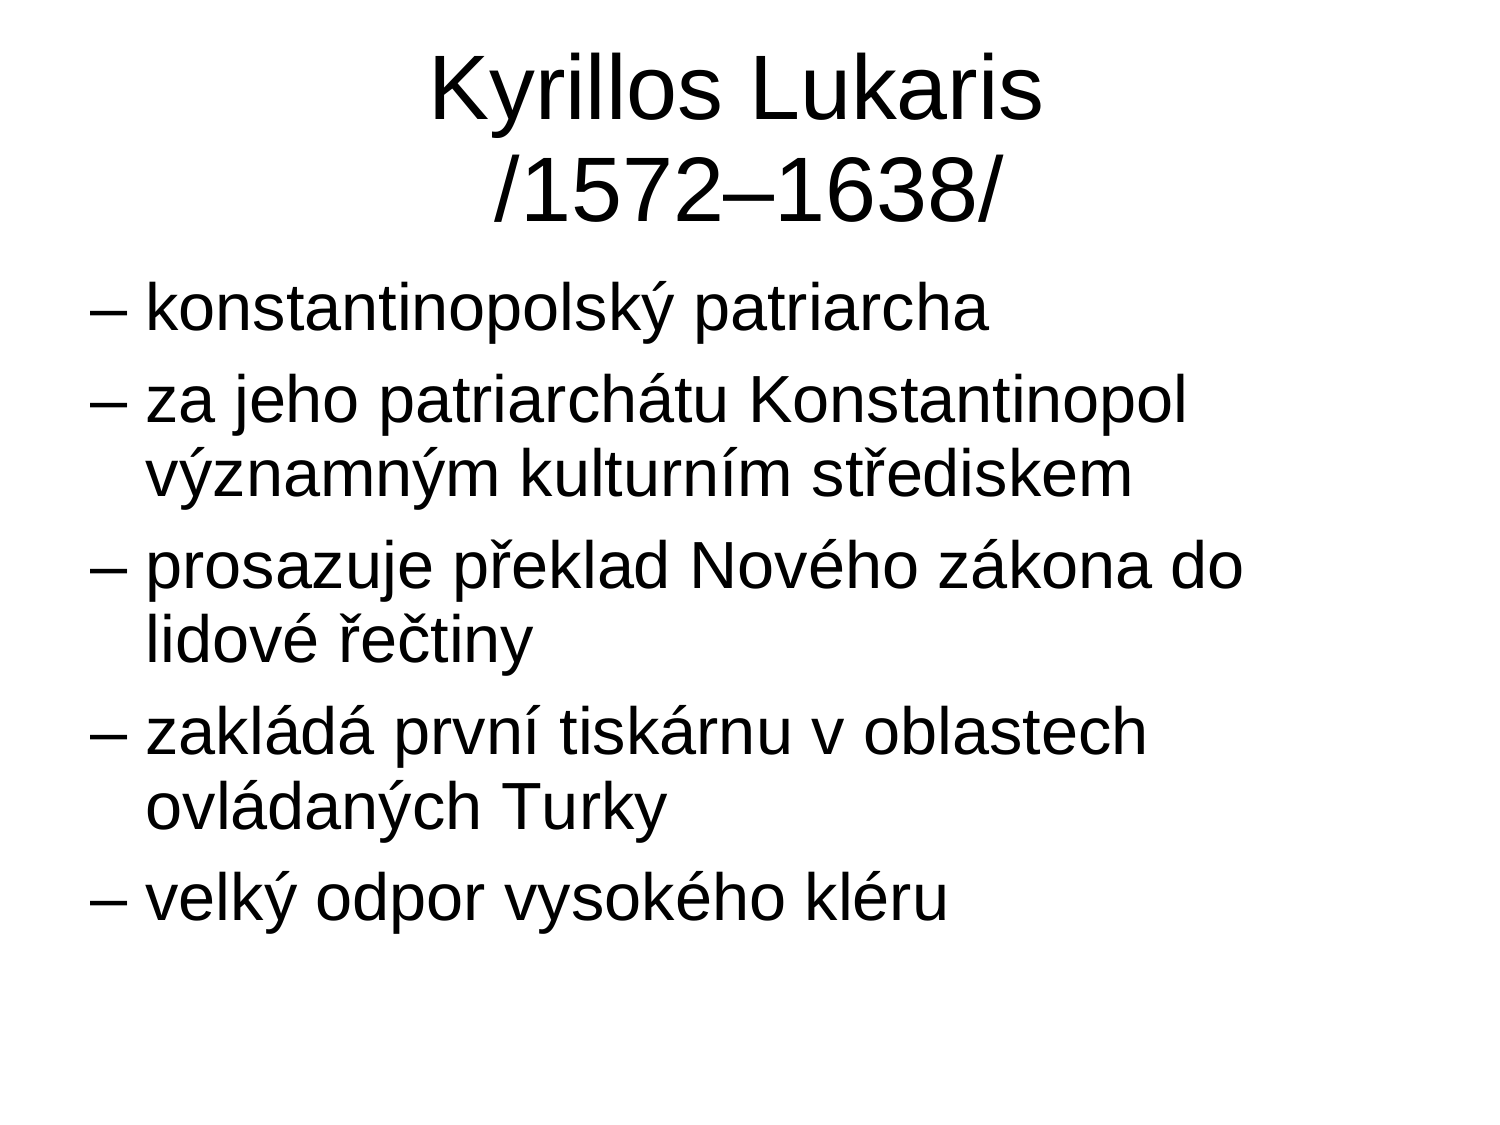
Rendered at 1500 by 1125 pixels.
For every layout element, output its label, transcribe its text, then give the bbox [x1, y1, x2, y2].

title Kyrillos Lukaris /1572–1638/ [74, 20, 1425, 257]
list – konstantinopolský patriarcha – za jeho patriarchátu Konstantinopol významným kulturním střediskem – prosazuje překlad Nového zákona do lidové řečtiny – zakládá první tiskárnu v oblastech ovládaných Turky – velký odpor vysokého kléru [74, 262, 1425, 1006]
